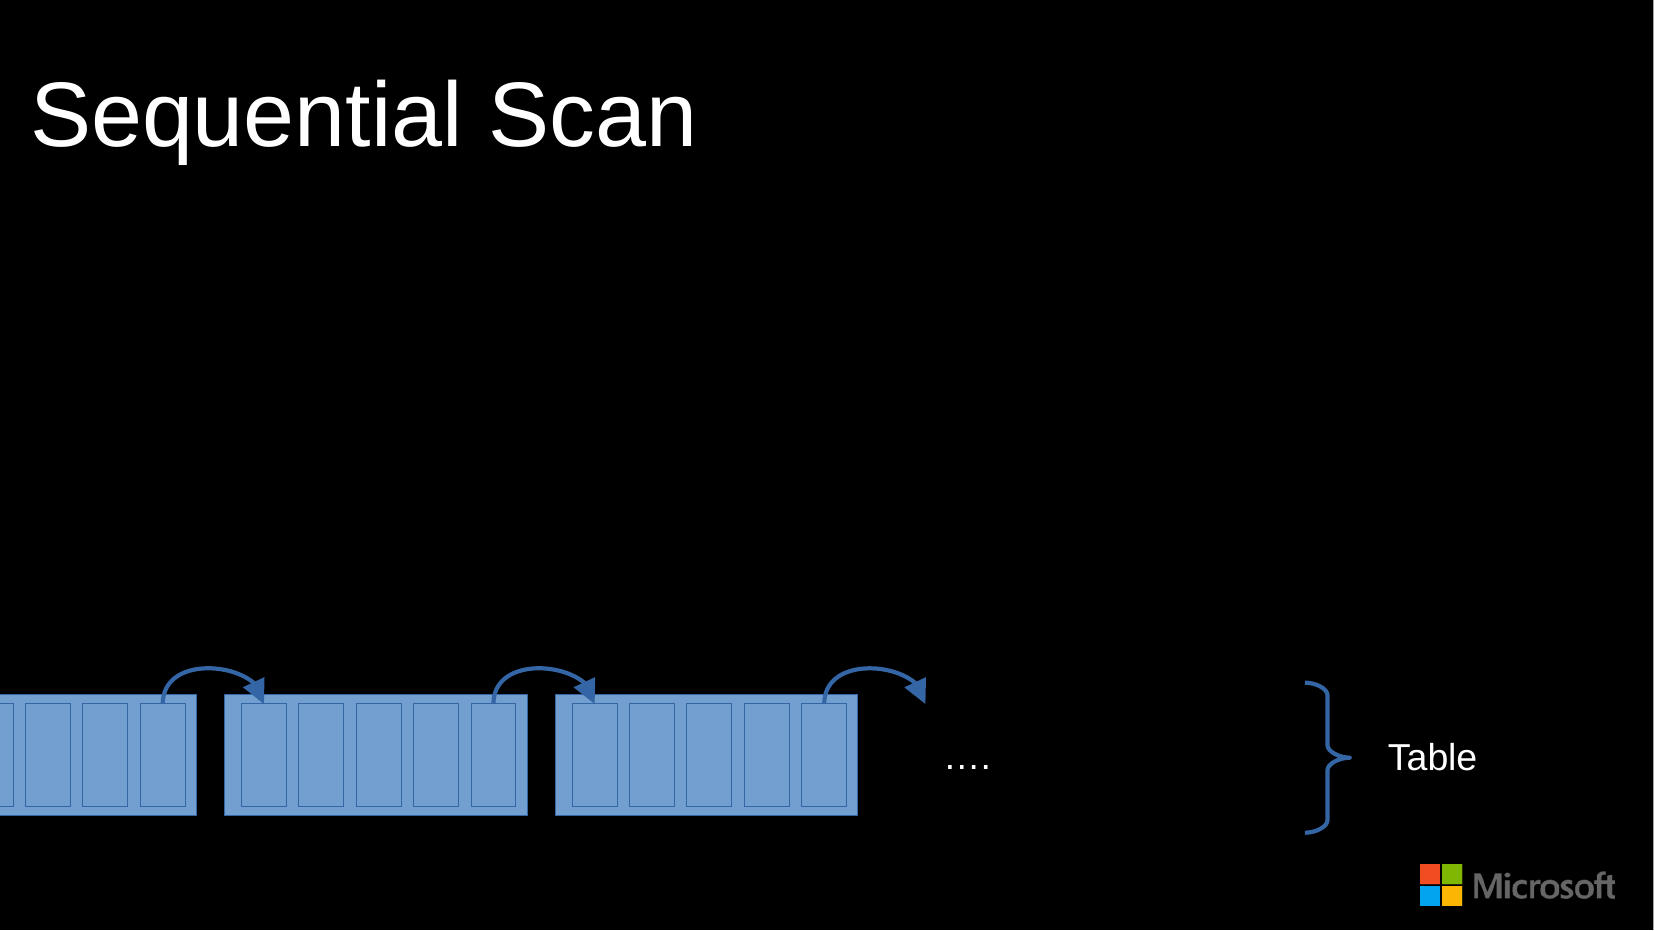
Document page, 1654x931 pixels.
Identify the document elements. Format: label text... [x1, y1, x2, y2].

picture [1420, 864, 1615, 906]
text_box [0, 694, 197, 816]
text_box [555, 694, 858, 816]
text_box Table [1365, 682, 1501, 833]
text_box [224, 694, 528, 816]
text_box …. [869, 696, 1065, 817]
title Sequential Scan [30, 37, 1621, 193]
